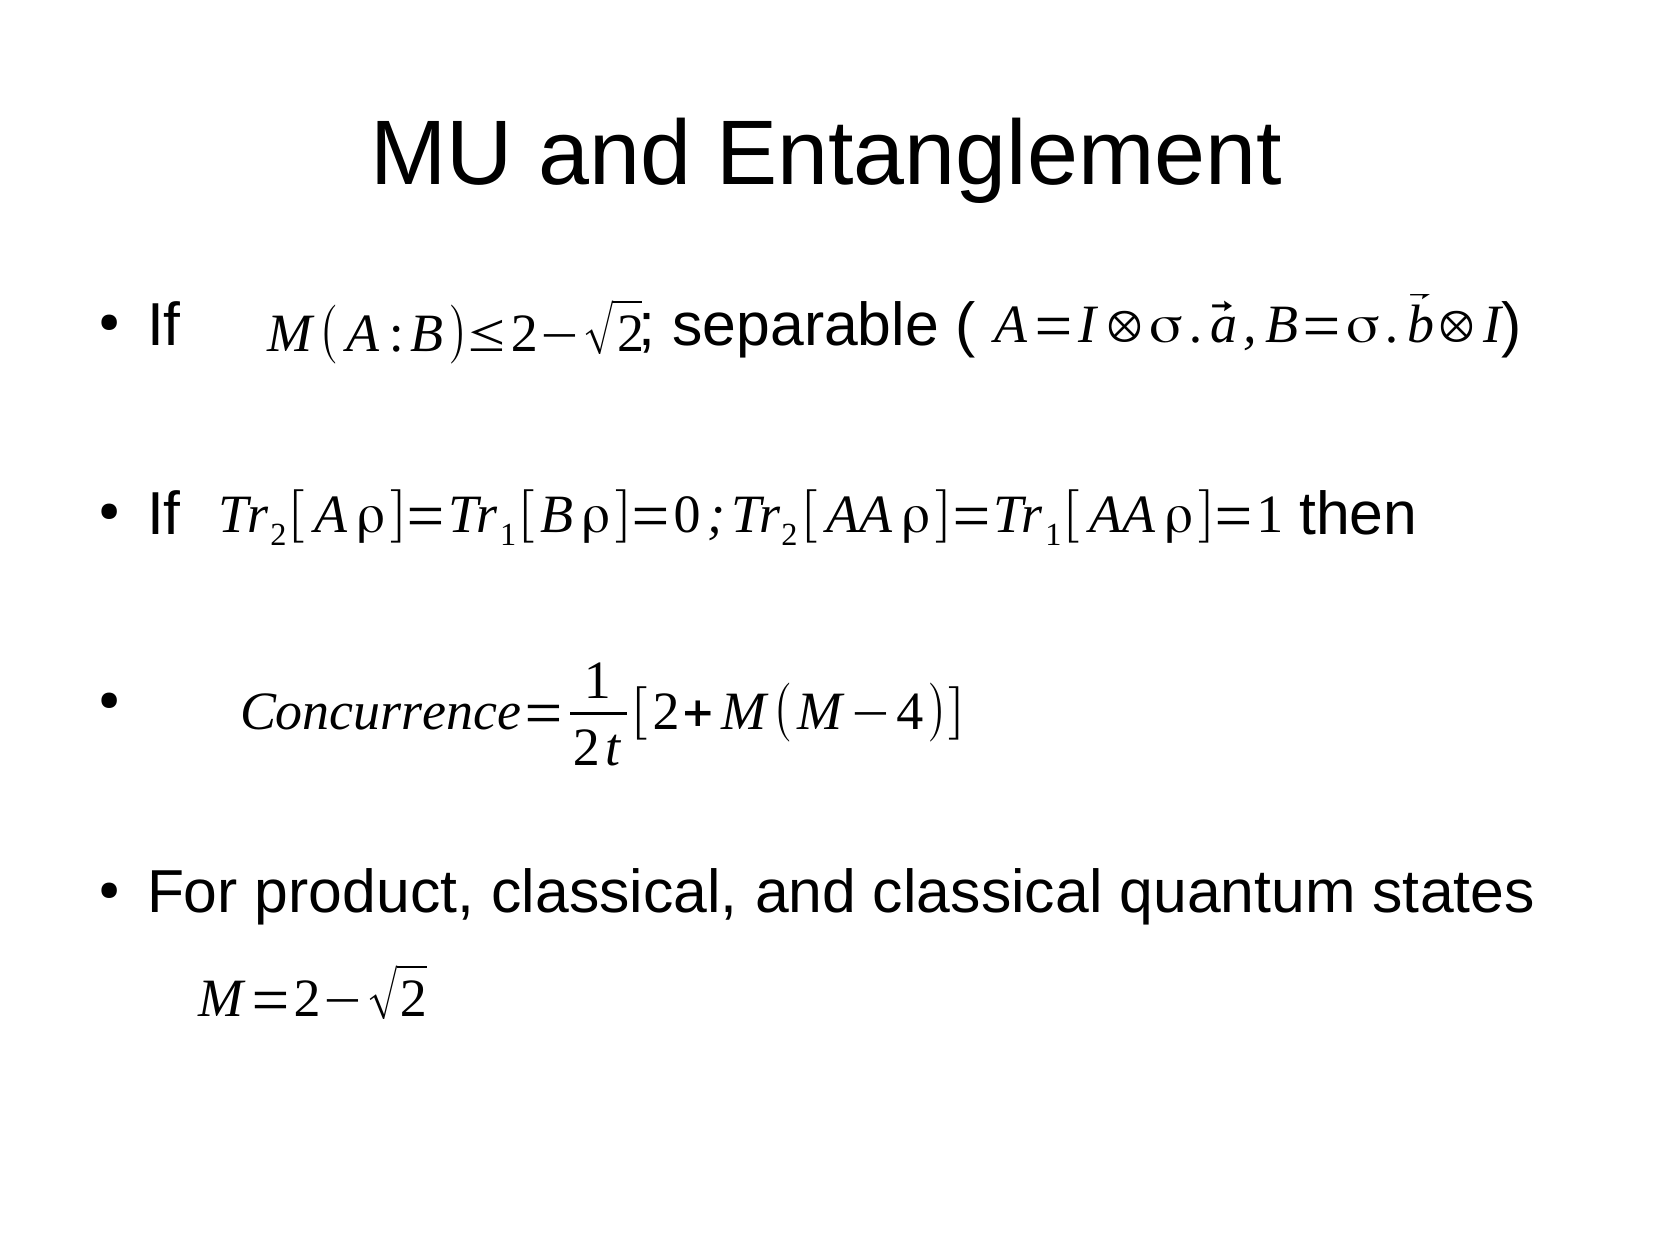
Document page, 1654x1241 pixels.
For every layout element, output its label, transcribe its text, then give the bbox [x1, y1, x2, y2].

list If ; separable ( ) If then For product, classical, and classical quantum states [82, 290, 1571, 1010]
title MU and Entanglement [82, 49, 1571, 257]
chart [983, 294, 1512, 355]
chart [188, 963, 434, 1028]
chart [233, 649, 969, 778]
chart [212, 484, 1290, 552]
chart [257, 298, 650, 367]
